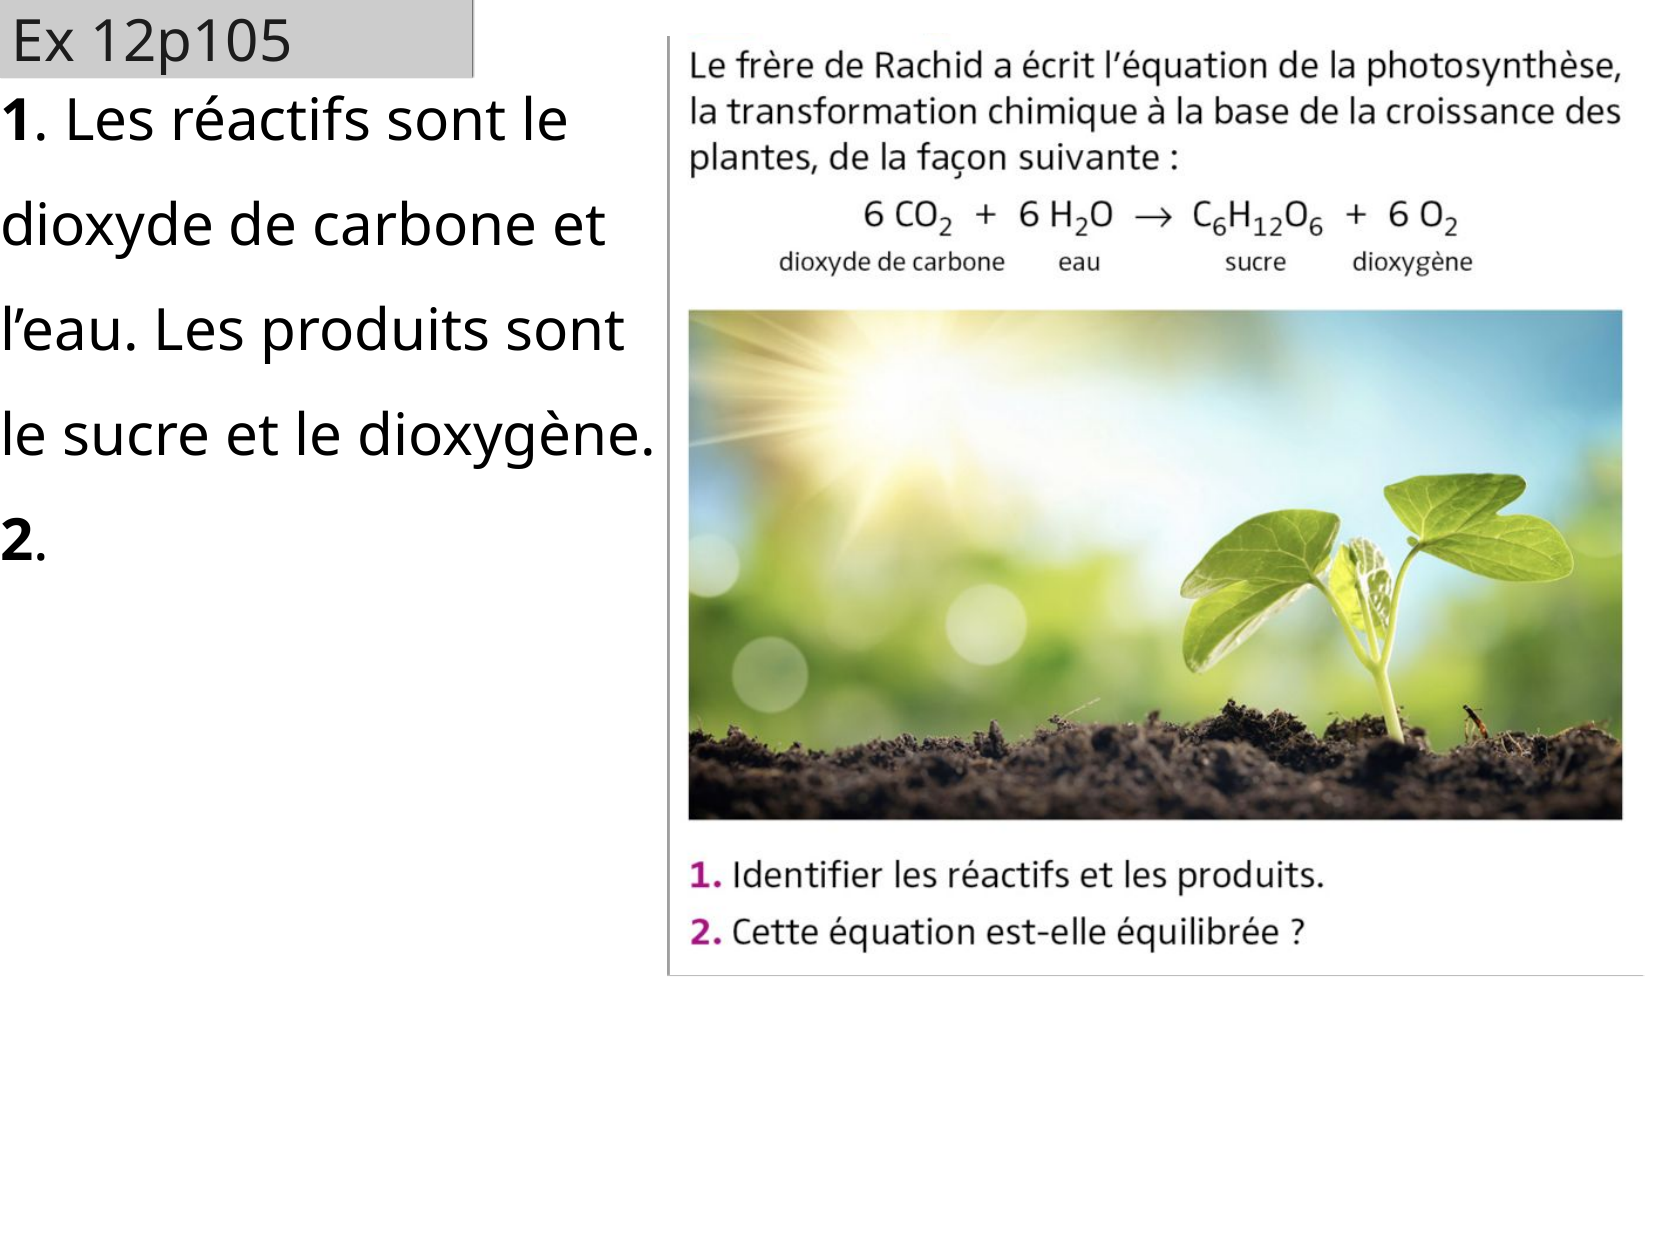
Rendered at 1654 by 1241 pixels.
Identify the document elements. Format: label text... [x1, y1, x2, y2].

list 1. Les réactifs sont le dioxyde de carbone et l’eau. Les produits sont le sucre et le dioxygène. 2. [0, 78, 1654, 1241]
picture [669, 33, 1648, 975]
title Ex 12p105 [0, 0, 473, 78]
